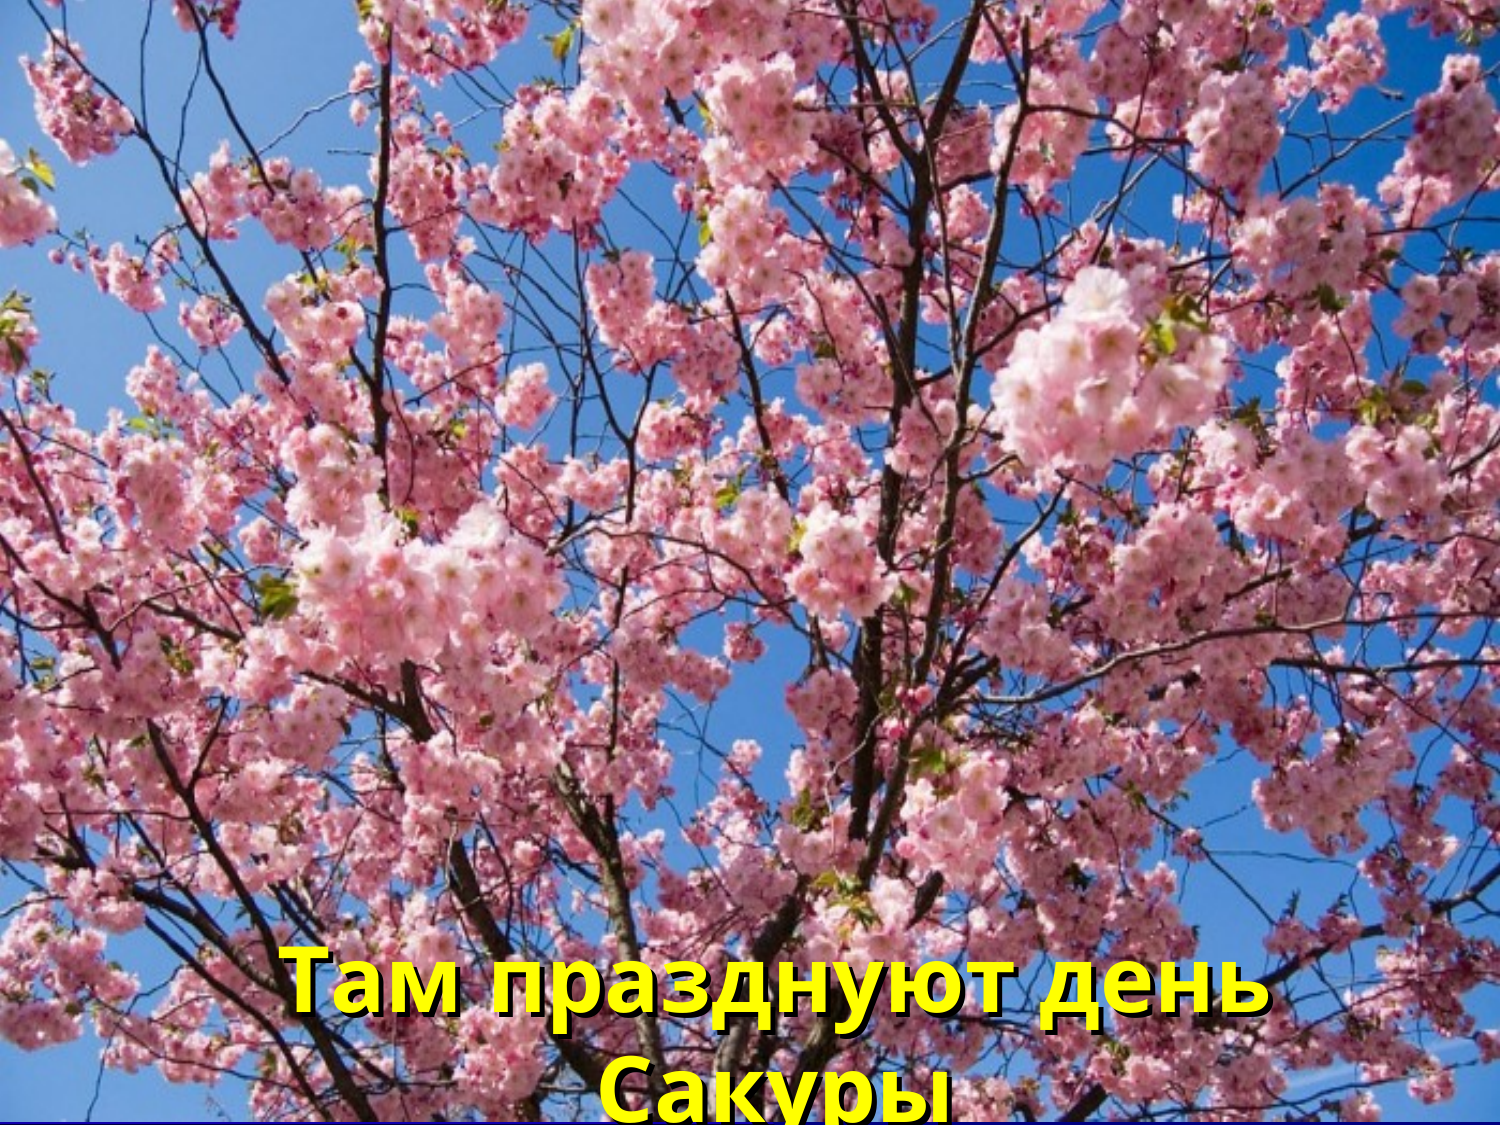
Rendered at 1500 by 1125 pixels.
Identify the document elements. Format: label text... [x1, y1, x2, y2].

title Там празднуют день Сакуры [100, 937, 1451, 1125]
picture [0, 0, 1500, 1123]
